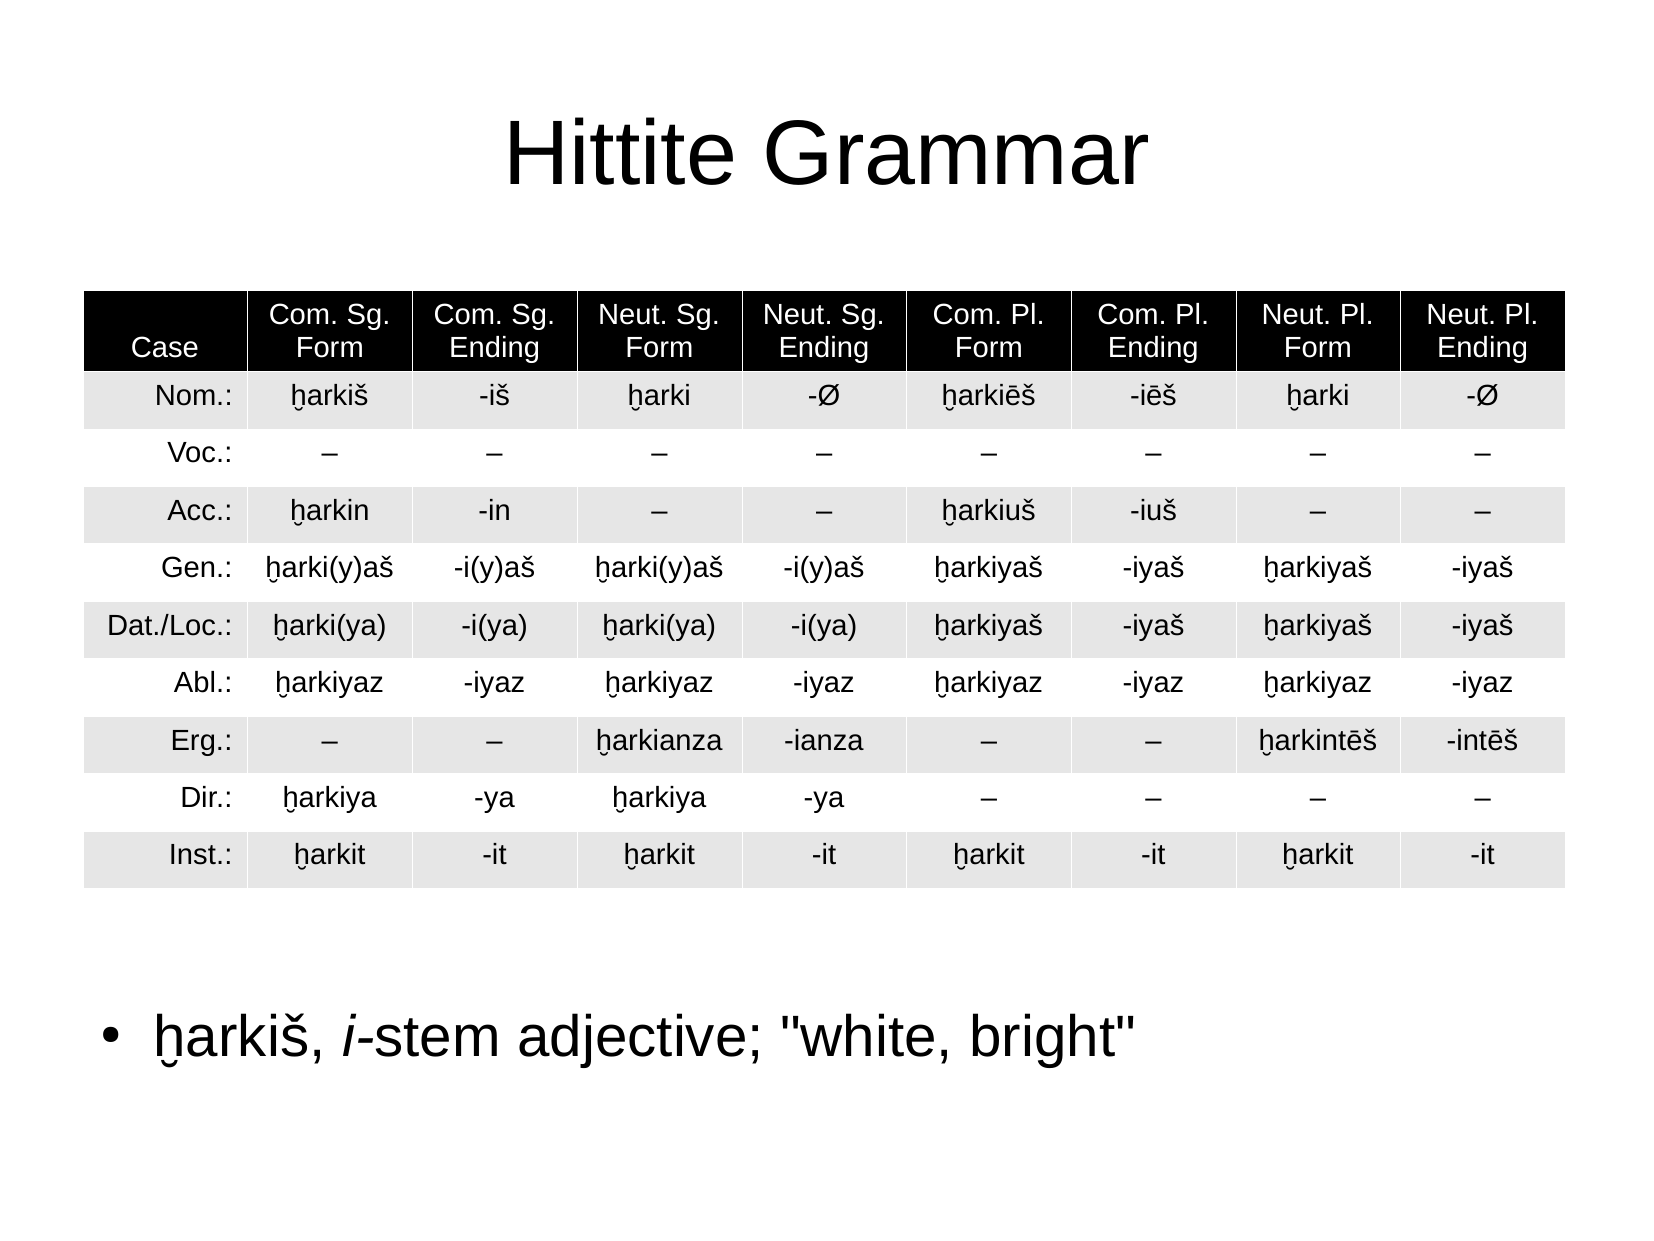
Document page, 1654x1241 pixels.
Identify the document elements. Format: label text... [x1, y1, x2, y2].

table_cell [413, 889, 577, 946]
table_cell – [413, 717, 577, 773]
table_cell ḫarkiyaz [578, 659, 742, 716]
table_cell ḫarkiyaš [907, 544, 1071, 601]
table_cell – [1237, 430, 1400, 486]
table_cell -iš [413, 372, 577, 429]
table_cell – [907, 717, 1071, 773]
table_cell Gen.: [84, 544, 247, 601]
table_cell -it [743, 832, 906, 888]
table_cell – [248, 430, 412, 486]
table_header Com. Pl. Form [907, 291, 1071, 371]
table_cell -i(ya) [413, 602, 577, 658]
table_cell -in [413, 487, 577, 543]
table_cell [1072, 889, 1236, 946]
table_cell ḫarkit [907, 832, 1071, 888]
table_cell – [413, 430, 577, 486]
table_cell Abl.: [84, 659, 247, 716]
table_cell Erg.: [84, 717, 247, 773]
table_cell ḫarkiyaš [1237, 602, 1400, 658]
table_cell -iyaš [1072, 544, 1236, 601]
table_cell – [1237, 487, 1400, 543]
table_cell -it [1401, 832, 1565, 888]
table_cell ḫarkiyaz [907, 659, 1071, 716]
table_cell – [578, 430, 742, 486]
table_cell -iuš [1072, 487, 1236, 543]
table_cell [1237, 889, 1400, 946]
table_cell ḫarki(y)aš [578, 544, 742, 601]
table_cell -i(y)aš [743, 544, 906, 601]
table_cell -Ø [743, 372, 906, 429]
table_cell -ya [743, 774, 906, 831]
table_cell -iyaz [1072, 659, 1236, 716]
table_cell – [578, 487, 742, 543]
table_cell -iyaš [1401, 602, 1565, 658]
table_header Com. Pl. Ending [1072, 291, 1236, 371]
table_cell Dir.: [84, 774, 247, 831]
table_cell ḫarki [578, 372, 742, 429]
table_cell [743, 889, 906, 946]
table_cell Acc.: [84, 487, 247, 543]
table_cell -ianza [743, 717, 906, 773]
table_cell [84, 889, 247, 946]
table_cell ḫarkiya [578, 774, 742, 831]
table_cell ḫarkiš [248, 372, 412, 429]
table_cell ḫarkin [248, 487, 412, 543]
table_cell ḫarki(ya) [248, 602, 412, 658]
table_cell ḫarkiyaz [1237, 659, 1400, 716]
table_cell ḫarki [1237, 372, 1400, 429]
table_cell – [907, 430, 1071, 486]
table_header Neut. Pl. Form [1237, 291, 1400, 371]
table_cell – [1401, 774, 1565, 831]
table_cell – [248, 717, 412, 773]
table_cell [1401, 889, 1565, 946]
table_cell -iyaz [1401, 659, 1565, 716]
table_cell ḫarkit [248, 832, 412, 888]
table_header Neut. Pl. Ending [1401, 291, 1565, 371]
table_cell -Ø [1401, 372, 1565, 429]
table_cell -i(ya) [743, 602, 906, 658]
table_cell ḫarkiyaz [248, 659, 412, 716]
table_header Neut. Sg. Ending [743, 291, 906, 371]
table_cell ḫarkiuš [907, 487, 1071, 543]
table_cell – [1072, 430, 1236, 486]
table_cell -it [1072, 832, 1236, 888]
list ḫarkiš, i-stem adjective; "white, bright" [82, 1003, 1571, 1211]
table_cell – [1072, 717, 1236, 773]
table_cell ḫarkiyaš [1237, 544, 1400, 601]
table_cell ḫarkiēš [907, 372, 1071, 429]
table_cell – [1237, 774, 1400, 831]
table_cell – [1401, 487, 1565, 543]
table_header Com. Sg. Ending [413, 291, 577, 371]
table_cell -intēš [1401, 717, 1565, 773]
table_cell – [743, 487, 906, 543]
table_cell ḫarki(y)aš [248, 544, 412, 601]
table_cell -iyaš [1072, 602, 1236, 658]
table_cell -iyaš [1401, 544, 1565, 601]
table_cell ḫarkianza [578, 717, 742, 773]
table_cell -iēš [1072, 372, 1236, 429]
table_cell ḫarkiya [248, 774, 412, 831]
table_cell -ya [413, 774, 577, 831]
table_cell [907, 889, 1071, 946]
table_cell ḫarkit [578, 832, 742, 888]
table_cell Nom.: [84, 372, 247, 429]
table_cell -it [413, 832, 577, 888]
table_cell Dat./Loc.: [84, 602, 247, 658]
table_cell ḫarkit [1237, 832, 1400, 888]
table_cell -i(y)aš [413, 544, 577, 601]
table_cell [578, 889, 742, 946]
table_header Com. Sg. Form [248, 291, 412, 371]
table_cell Voc.: [84, 430, 247, 486]
table_cell – [1401, 430, 1565, 486]
table_header Case [84, 291, 247, 371]
table_cell – [743, 430, 906, 486]
table_cell – [907, 774, 1071, 831]
title Hittite Grammar [82, 49, 1571, 257]
table_cell [248, 889, 412, 946]
table_cell -iyaz [743, 659, 906, 716]
table_header Neut. Sg. Form [578, 291, 742, 371]
table_cell Inst.: [84, 832, 247, 888]
table_cell ḫarki(ya) [578, 602, 742, 658]
table_cell -iyaz [413, 659, 577, 716]
table_cell ḫarkiyaš [907, 602, 1071, 658]
table_cell – [1072, 774, 1236, 831]
table_cell ḫarkintēš [1237, 717, 1400, 773]
